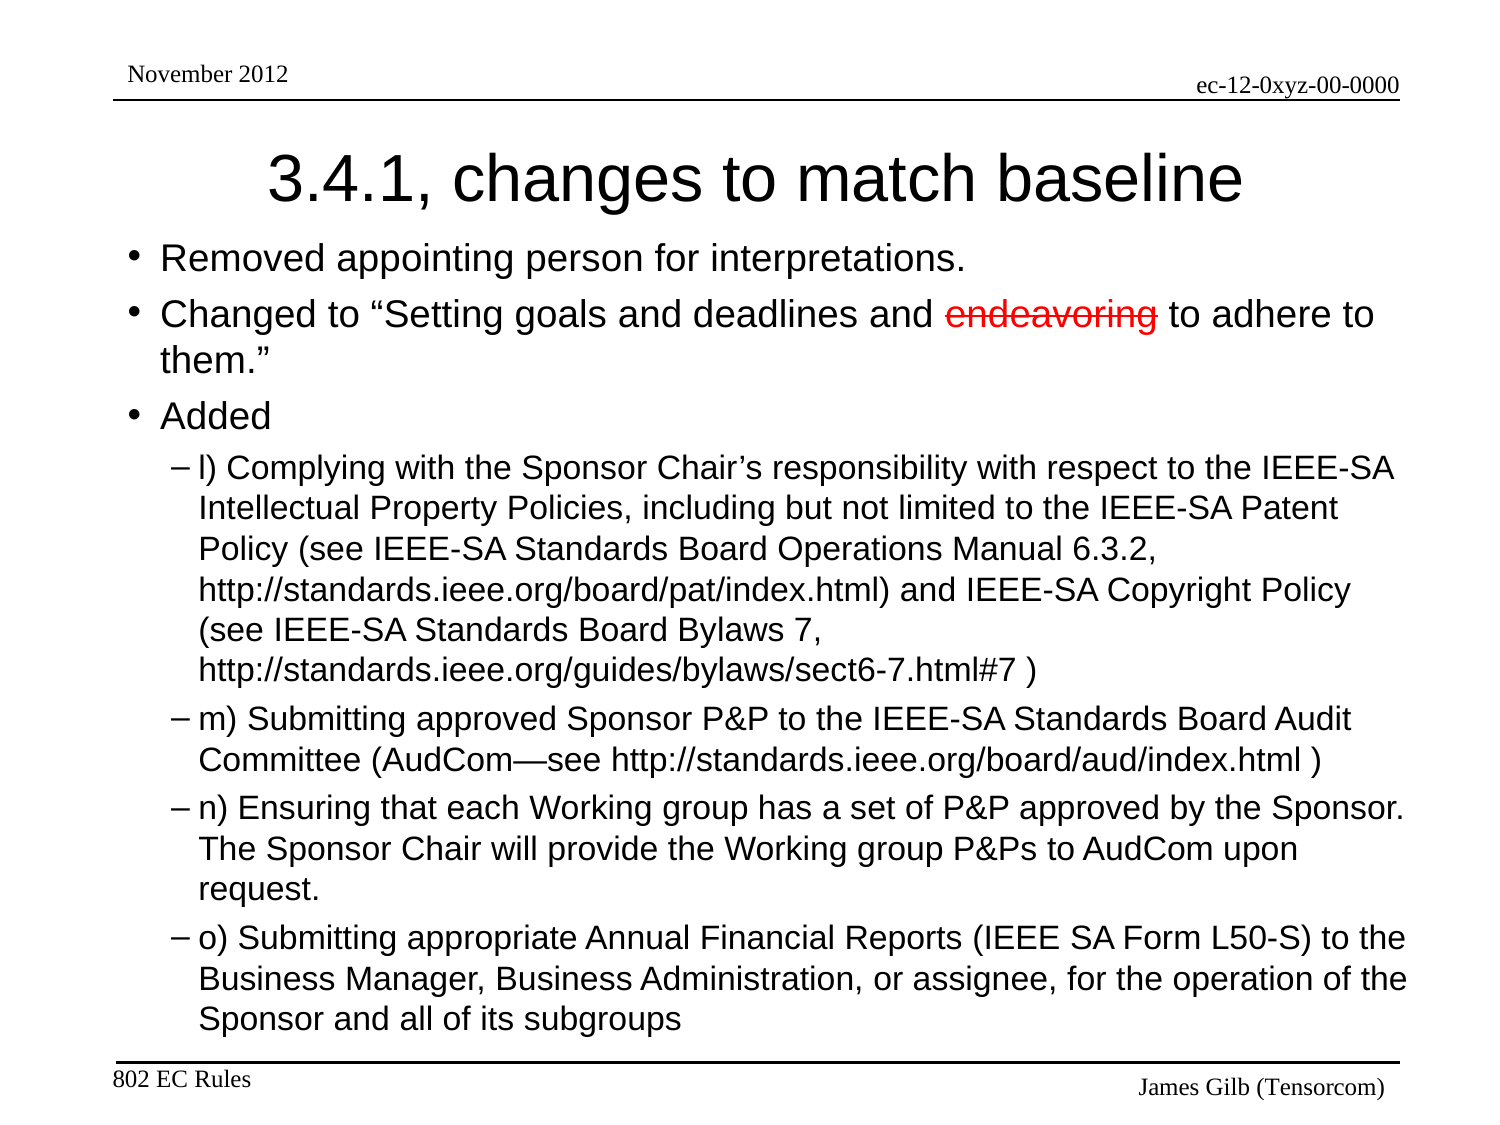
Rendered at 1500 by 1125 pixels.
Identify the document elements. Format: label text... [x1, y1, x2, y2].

title 3.4.1, changes to match baseline [112, 112, 1401, 224]
list Removed appointing person for interpretations. Changed to “Setting goals and deadlines and endeavoring to adhere to them.” Added l) Complying with the Sponsor Chair’s responsibility with respect to the IEEE-SA Intellectual Property Policies, including but not limited to the IEEE-SA Patent Policy (see IEEE-SA Standards Board Operations Manual 6.3.2, http://standards.ieee.org/board/pat/index.html) and IEEE-SA Copyright Policy (see IEEE-SA Standards Board Bylaws 7, http://standards.ieee.org/guides/bylaws/sect6-7.html#7 ) m) Submitting approved Sponsor P&P to the IEEE-SA Standards Board Audit Committee (AudCom—see http://standards.ieee.org/board/aud/index.html ) n) Ensuring that each Working group has a set of P&P approved by the Sponsor. The Sponsor Chair will provide the Working group P&Ps to AudCom upon request. o) Submitting appropriate Annual Financial Reports (IEEE SA Form L50-S) to the Business Manager, Business Administration, or assignee, for the operation of the Sponsor and all of its subgroups [112, 224, 1426, 1051]
